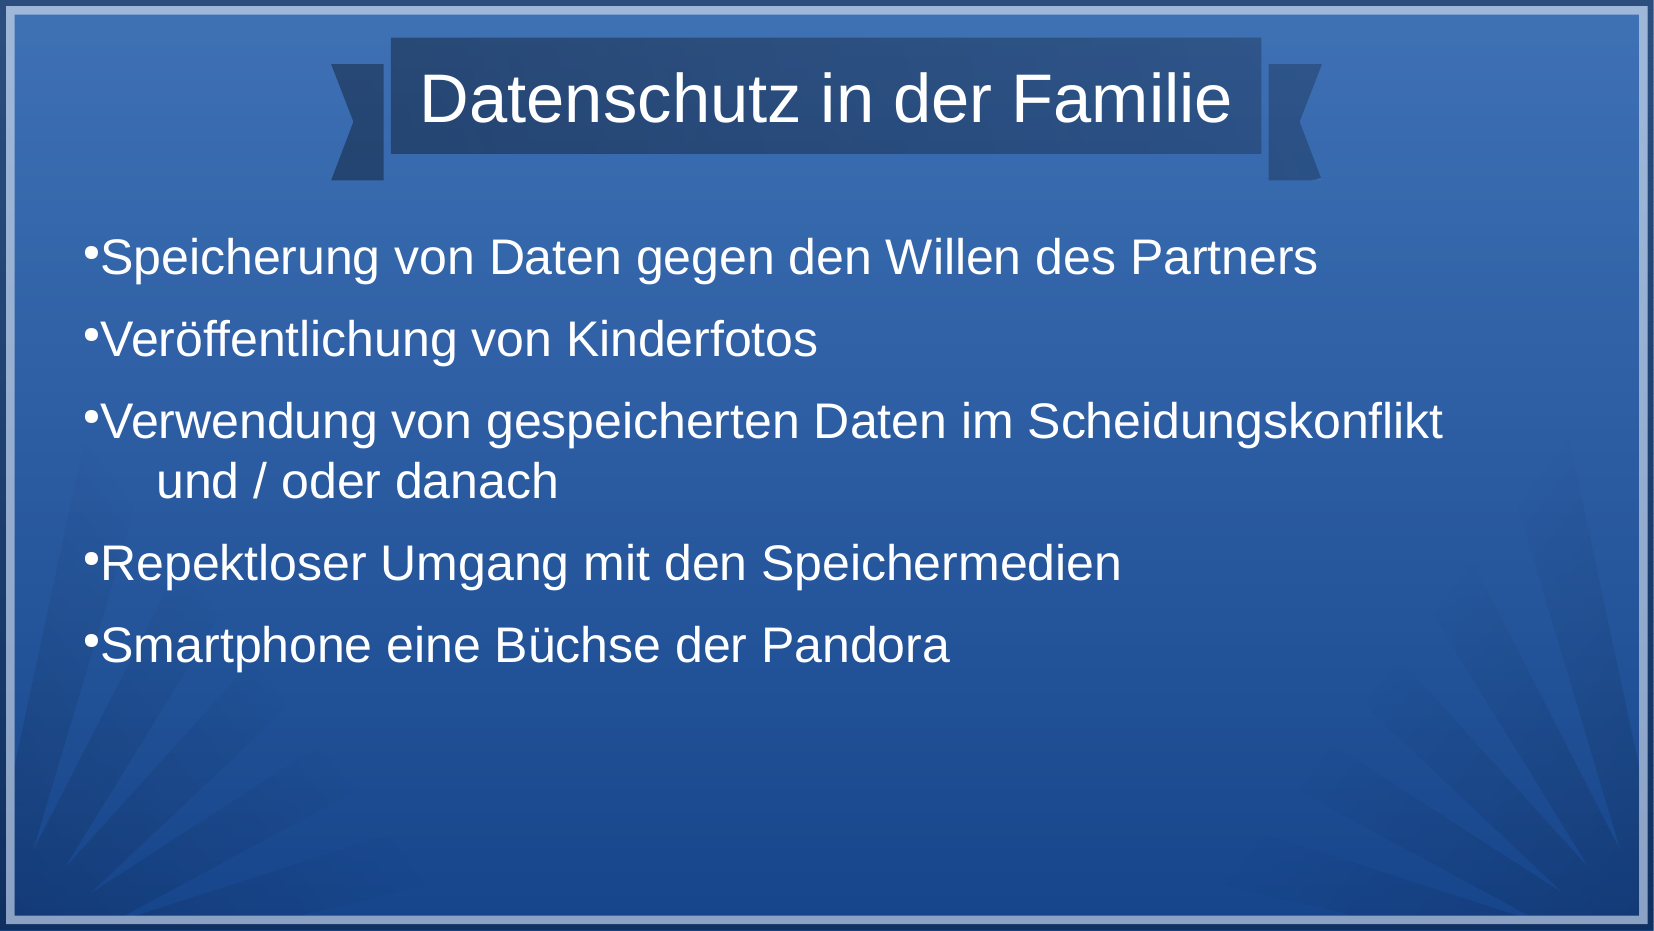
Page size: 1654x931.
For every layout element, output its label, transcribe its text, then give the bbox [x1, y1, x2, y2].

list Speicherung von Daten gegen den Willen des Partners Veröffentlichung von Kinderfotos Verwendung von gespeicherten Daten im Scheidungskonflikt und / oder danach Repektloser Umgang mit den Speichermedien Smartphone eine Büchse der Pandora [82, 224, 1571, 848]
title Datenschutz in der Familie [389, 35, 1264, 154]
